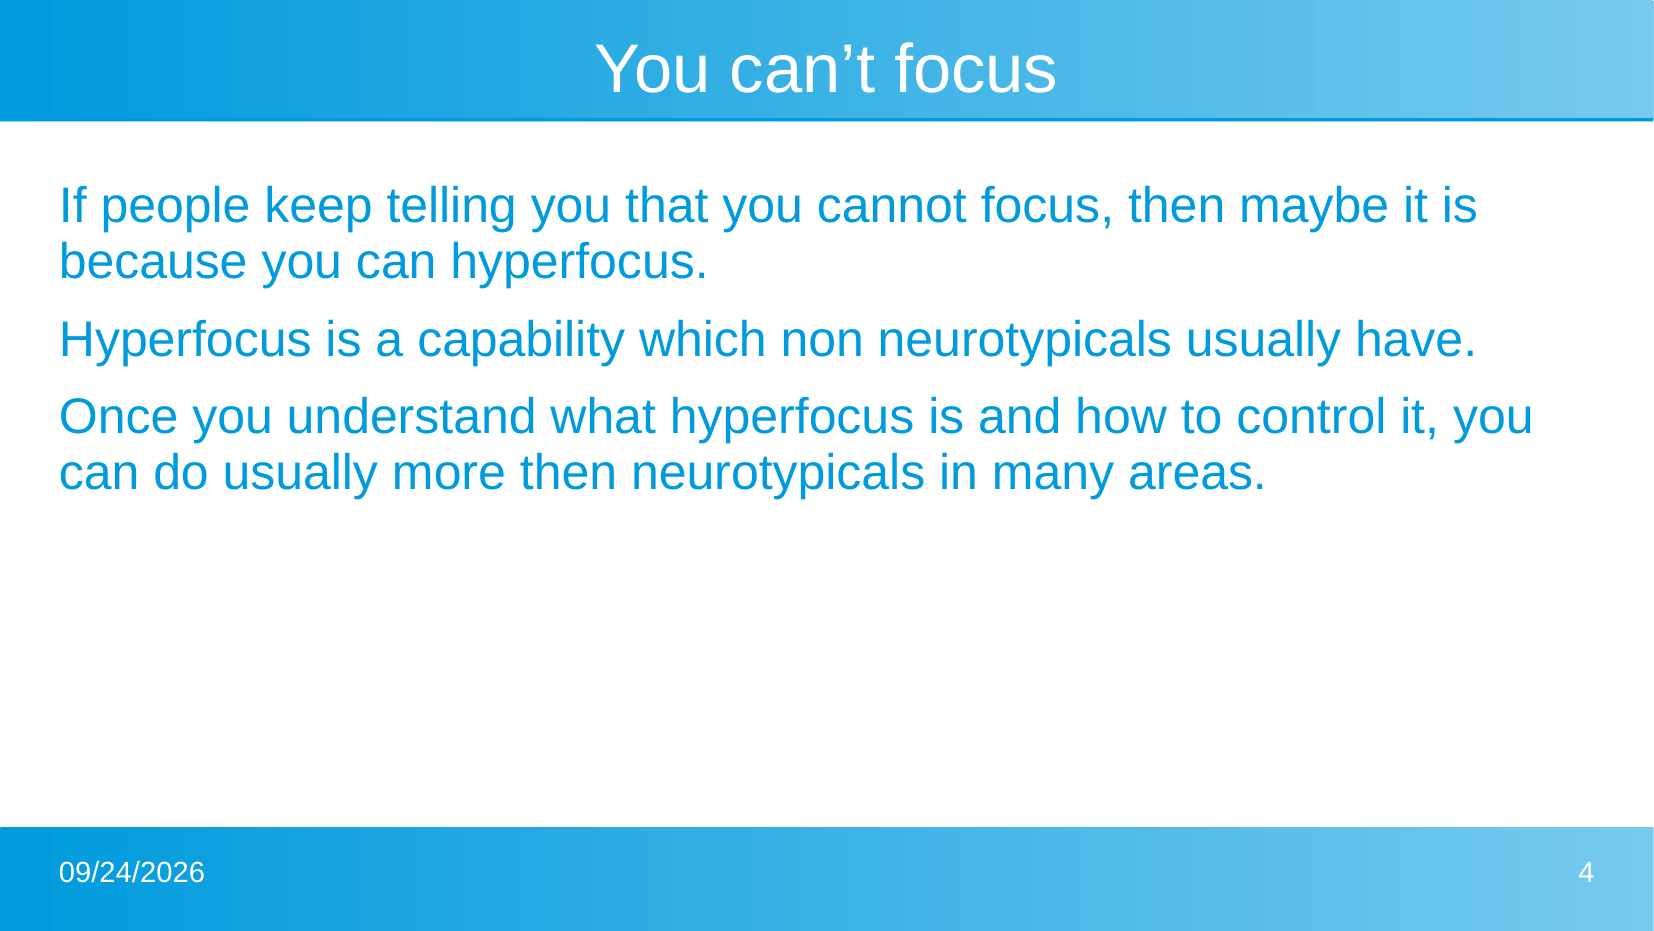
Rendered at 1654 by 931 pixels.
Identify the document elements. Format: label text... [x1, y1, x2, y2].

list If people keep telling you that you cannot focus, then maybe it is because you can hyperfocus. Hyperfocus is a capability which non neurotypicals usually have. Once you understand what hyperfocus is and how to control it, you can do usually more then neurotypicals in many areas. [59, 177, 1595, 768]
title You can’t focus [59, 29, 1595, 108]
